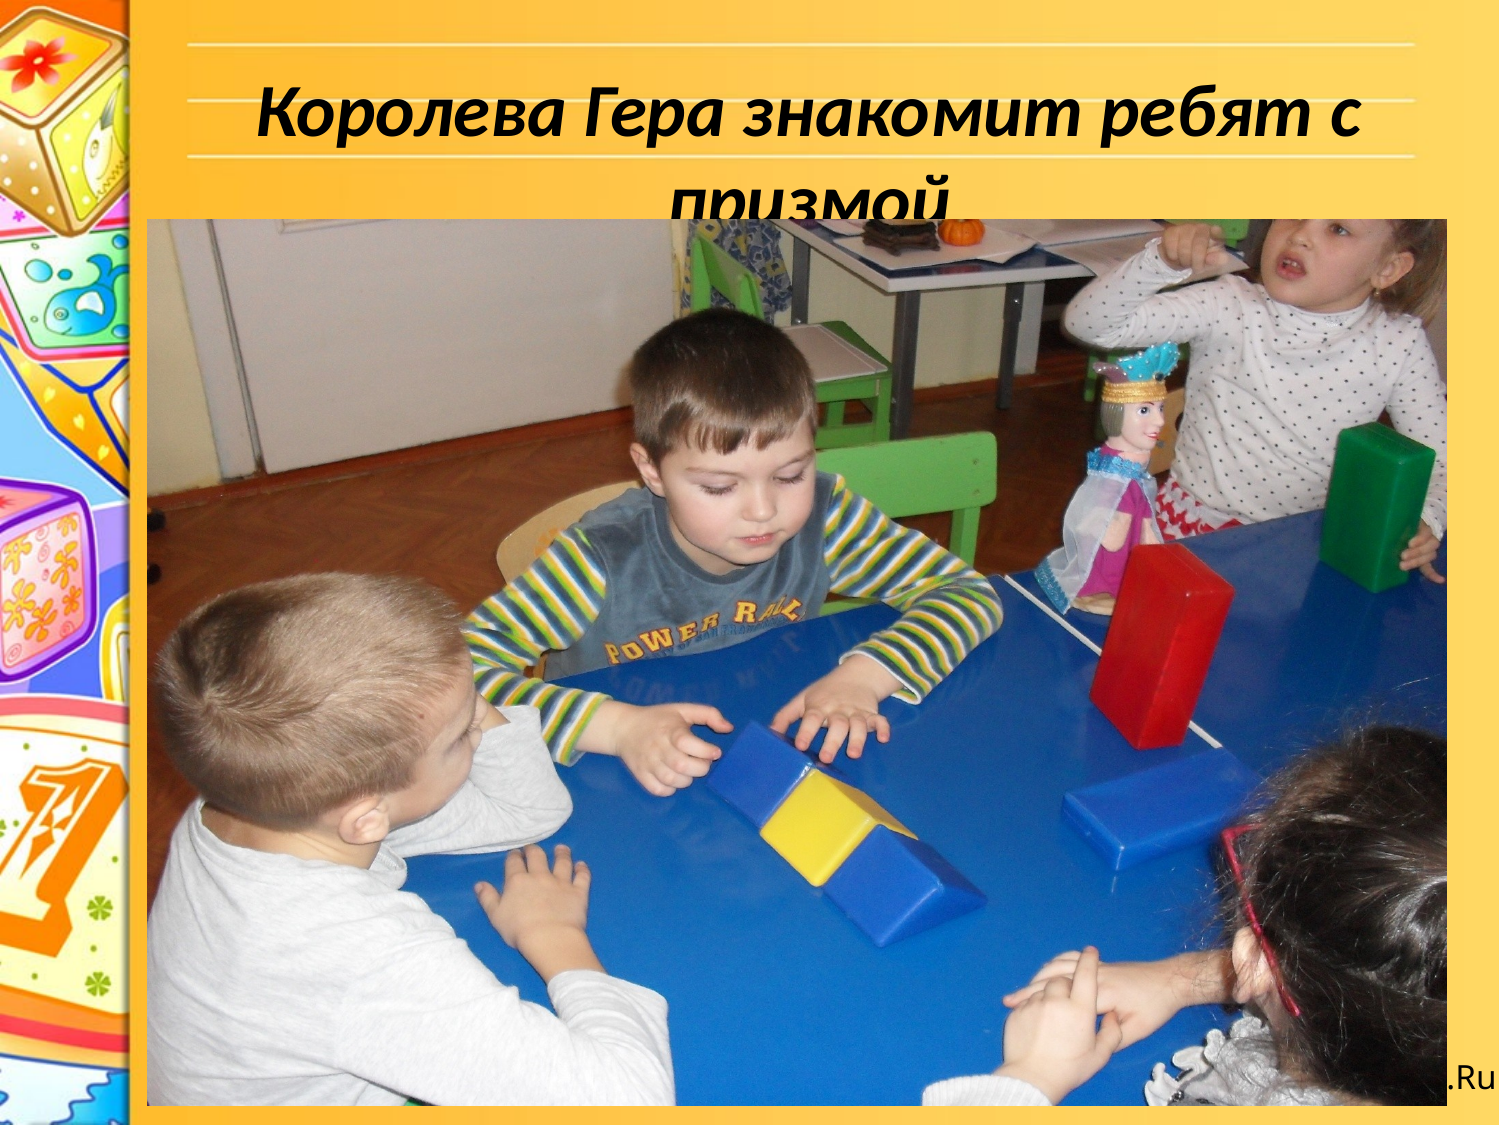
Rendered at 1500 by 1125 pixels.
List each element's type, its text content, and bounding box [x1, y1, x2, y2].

picture [0, 0, 1499, 1125]
picture [105, 1118, 122, 1125]
title Королева Гера знакомит ребят с призмой [159, 54, 1459, 206]
